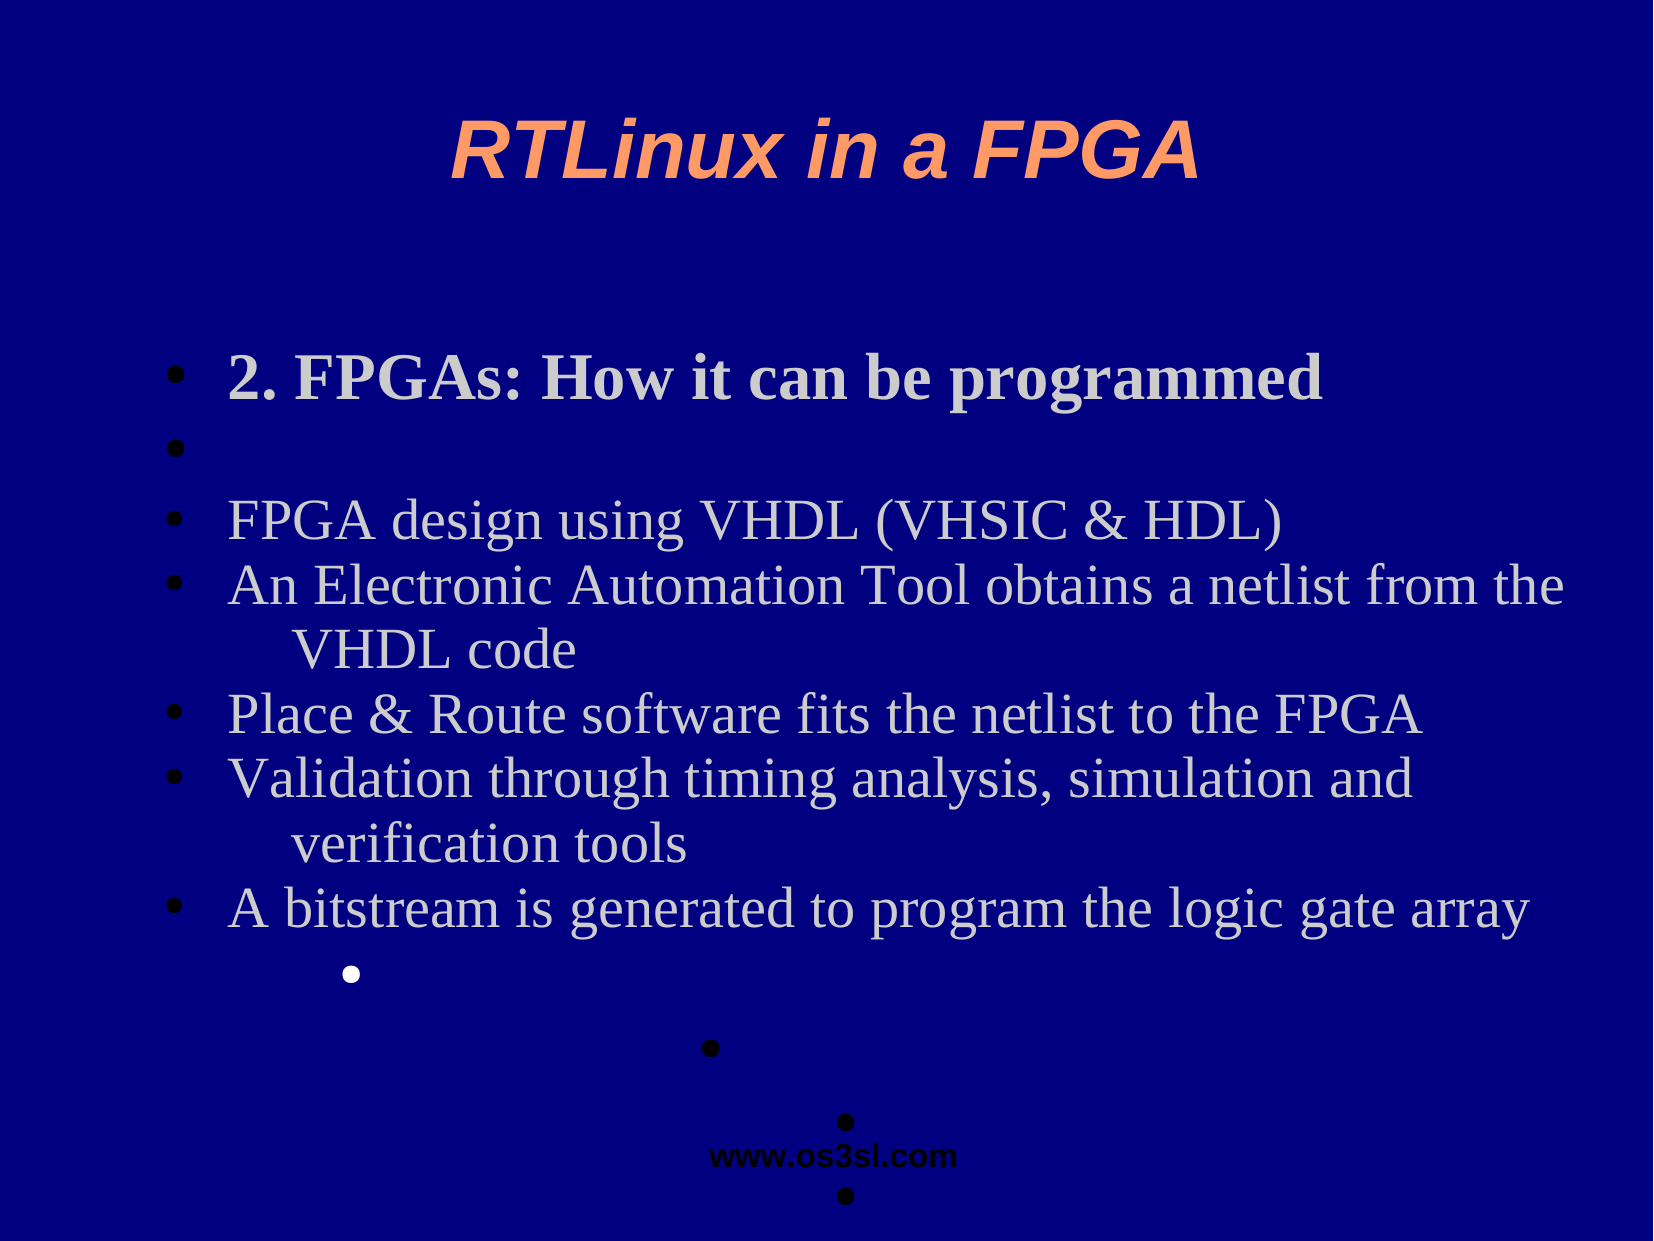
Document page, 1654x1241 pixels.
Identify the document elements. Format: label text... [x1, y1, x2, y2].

text_box www.os3sl.com [709, 1137, 959, 1199]
subtitle 2. FPGAs: How it can be programmed FPGA design using VHDL (VHSIC & HDL) An Electronic Automation Tool obtains a netlist from the VHDL code Place & Route software fits the netlist to the FPGA Validation through timing analysis, simulation and verification tools A bitstream is generated to program the logic gate array [150, 295, 1589, 1241]
title RTLinux in a FPGA [121, 46, 1534, 254]
